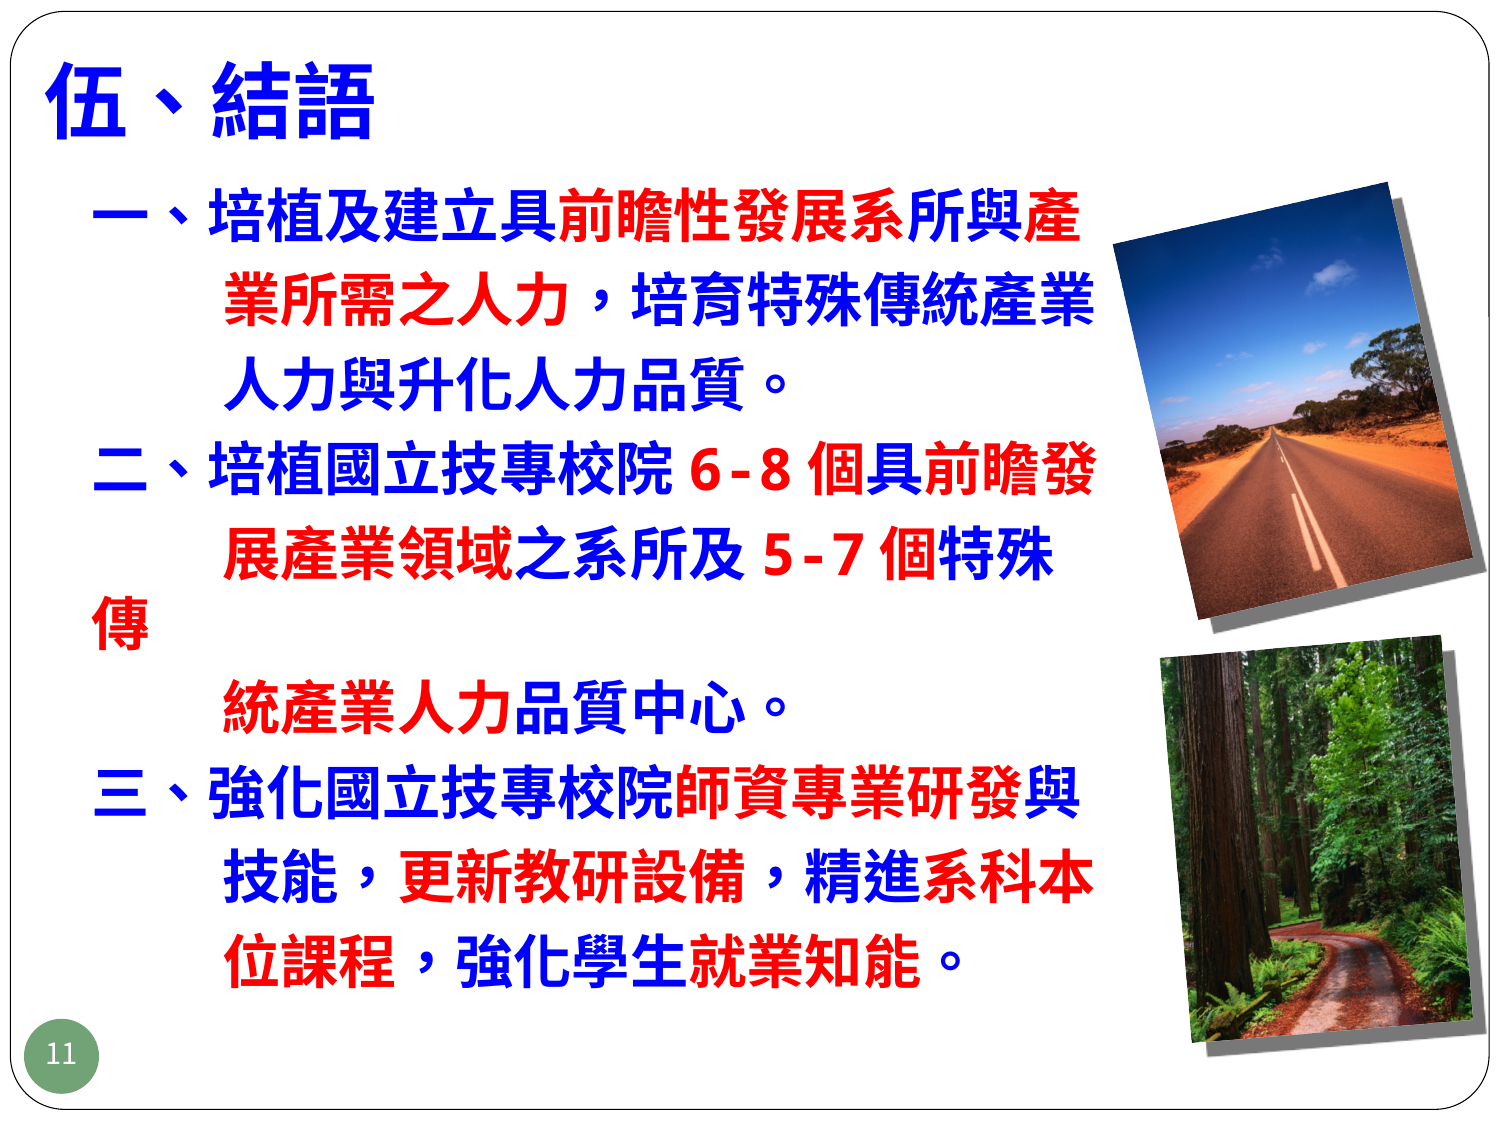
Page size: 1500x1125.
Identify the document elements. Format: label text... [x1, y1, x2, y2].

picture [1117, 181, 1473, 620]
text_box 伍、結語 [29, 0, 1353, 165]
picture [1159, 634, 1473, 1044]
text_box <編號> [23, 1018, 100, 1094]
text_box 一、培植及建立具前瞻性發展系所與產 業所需之人力，培育特殊傳統產業 人力與升化人力品質。 二、培植國立技專校院6-8個具前瞻發 展產業領域之系所及5-7個特殊傳 統產業人力品質中心。 三、強化國立技專校院師資專業研發與 技能，更新教研設備，精進系科本 位課程，強化學生就業知能。 [76, 171, 1117, 1003]
